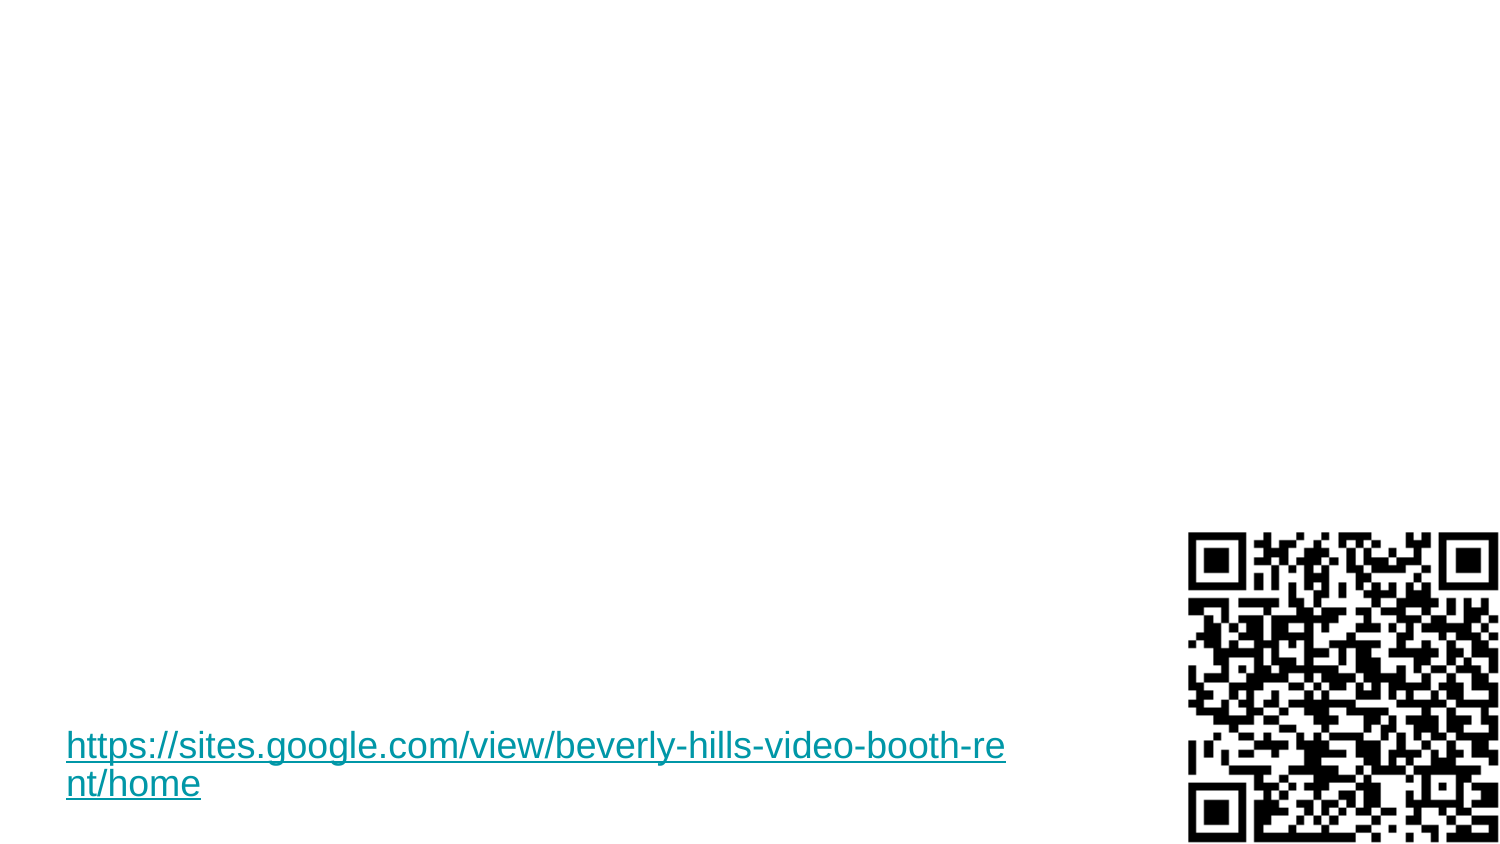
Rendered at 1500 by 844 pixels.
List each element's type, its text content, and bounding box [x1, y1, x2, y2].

list https://sites.google.com/view/beverly-hills-video-booth-rent/home [51, 694, 1036, 794]
picture [1187, 531, 1500, 844]
